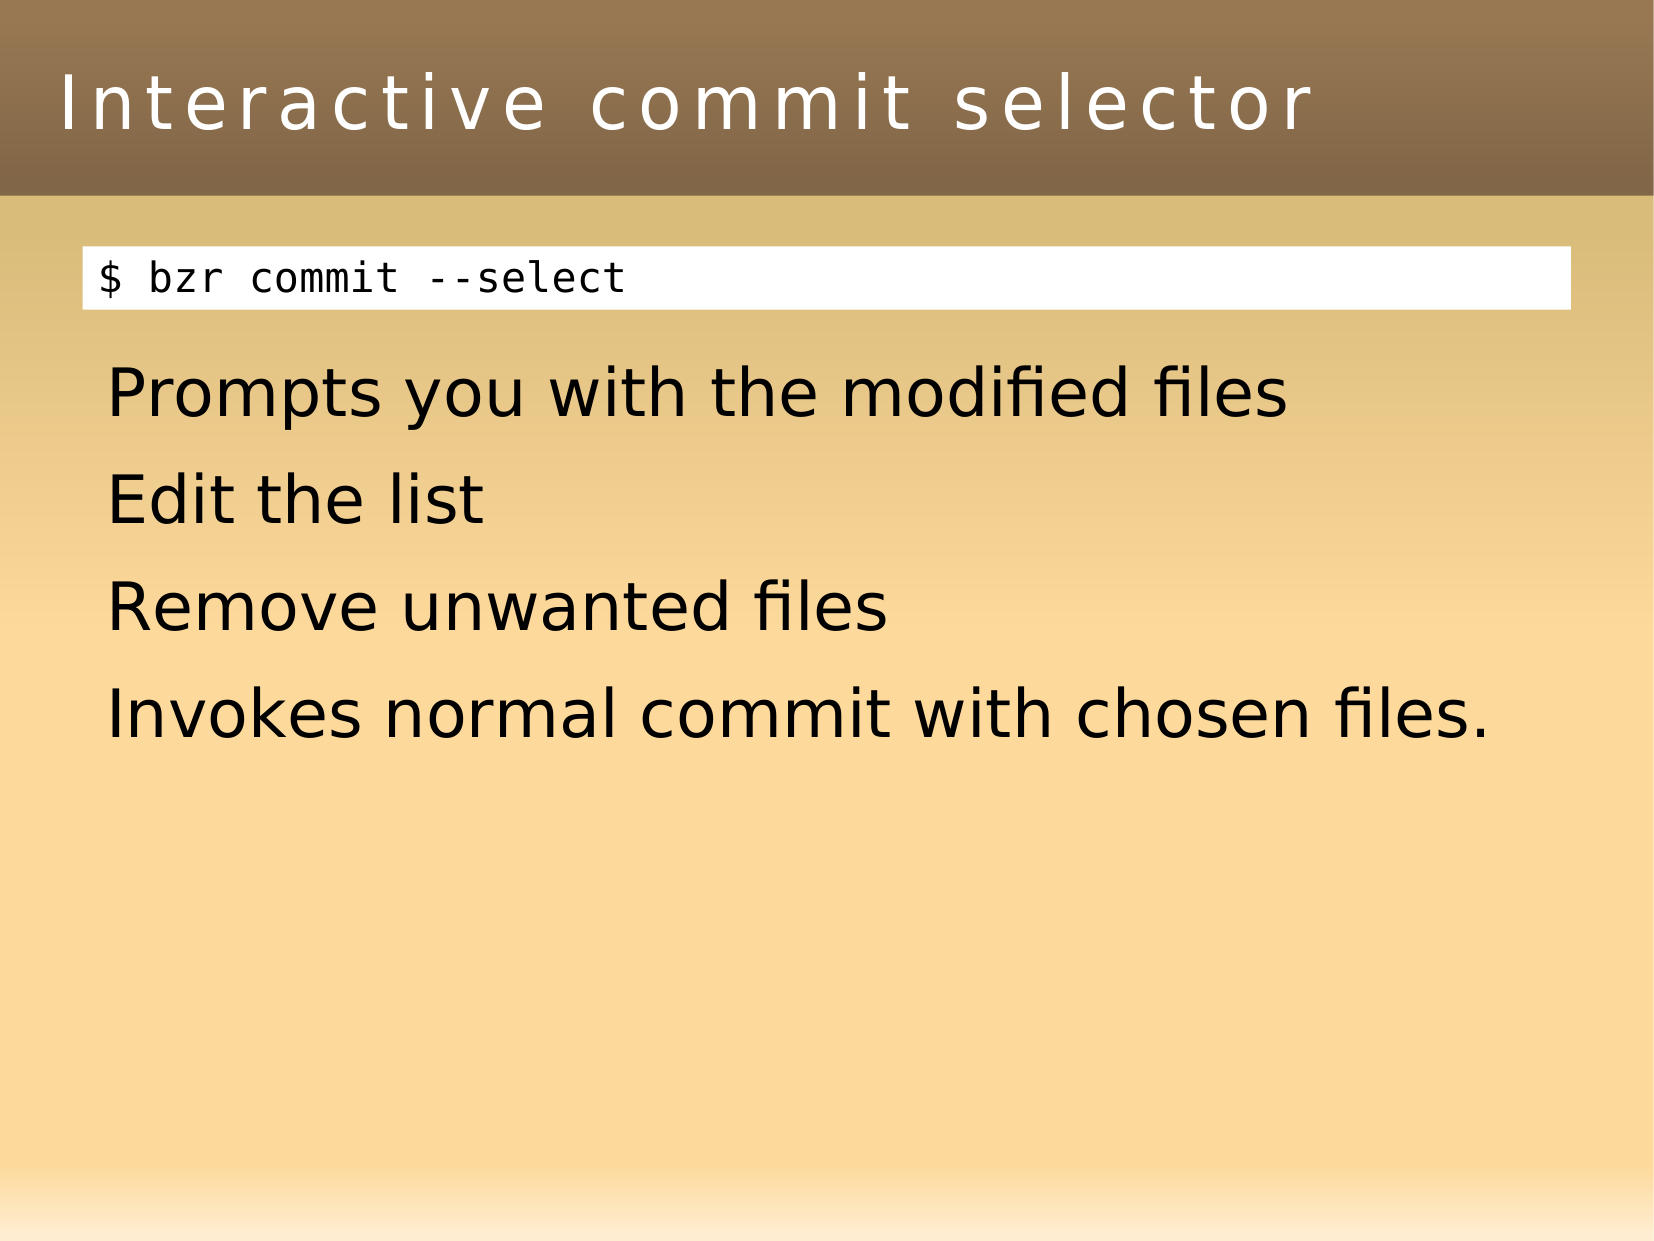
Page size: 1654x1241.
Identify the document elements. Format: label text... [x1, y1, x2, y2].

title Interactive commit selector [59, 29, 1595, 178]
list Prompts you with the modified files Edit the list Remove unwanted files Invokes normal commit with chosen files. [88, 354, 1577, 1109]
text_box $ bzr commit --select [82, 246, 1571, 310]
picture [0, 0, 1654, 1241]
